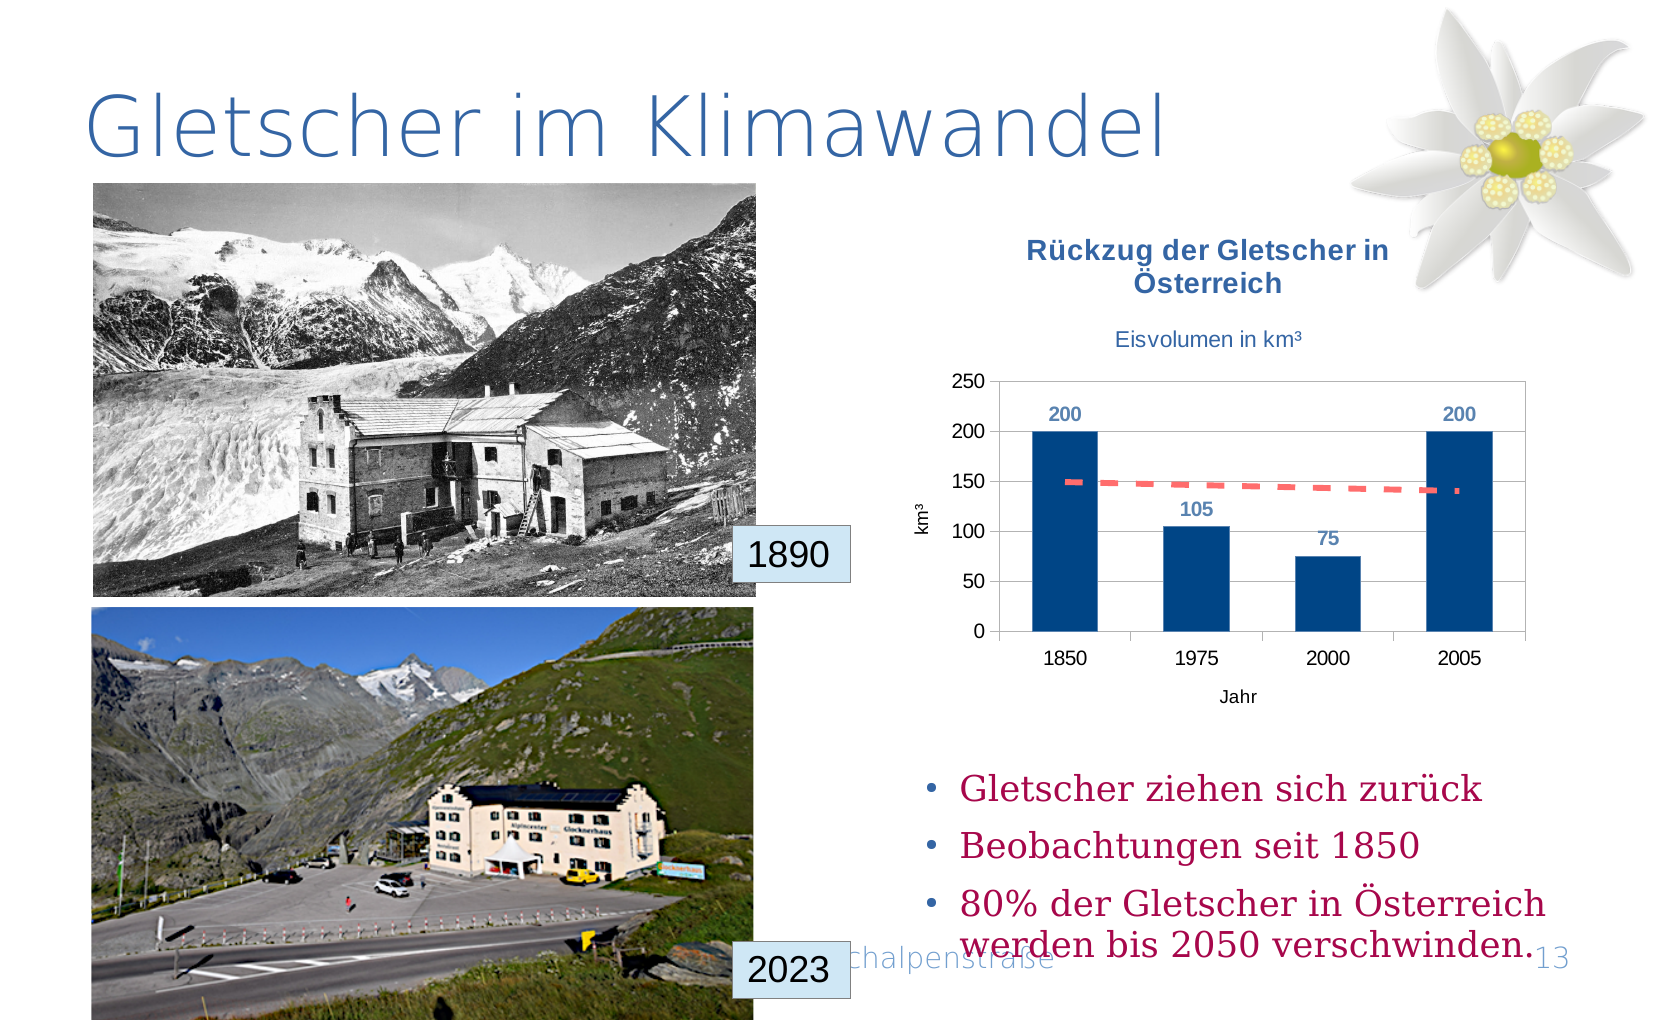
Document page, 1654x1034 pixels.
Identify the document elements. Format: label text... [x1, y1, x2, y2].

chart [878, 206, 1539, 739]
list Gletscher ziehen sich zurück Beobachtungen seit 1850 80% der Gletscher in Österreich werden bis 2050 verschwinden. [913, 767, 1625, 969]
text_box 1890 [732, 525, 851, 583]
picture [91, 607, 754, 1020]
picture [93, 183, 756, 597]
text_box 2023 [732, 941, 851, 999]
picture [1341, 0, 1654, 301]
title Gletscher im Klimawandel [82, 41, 1571, 214]
